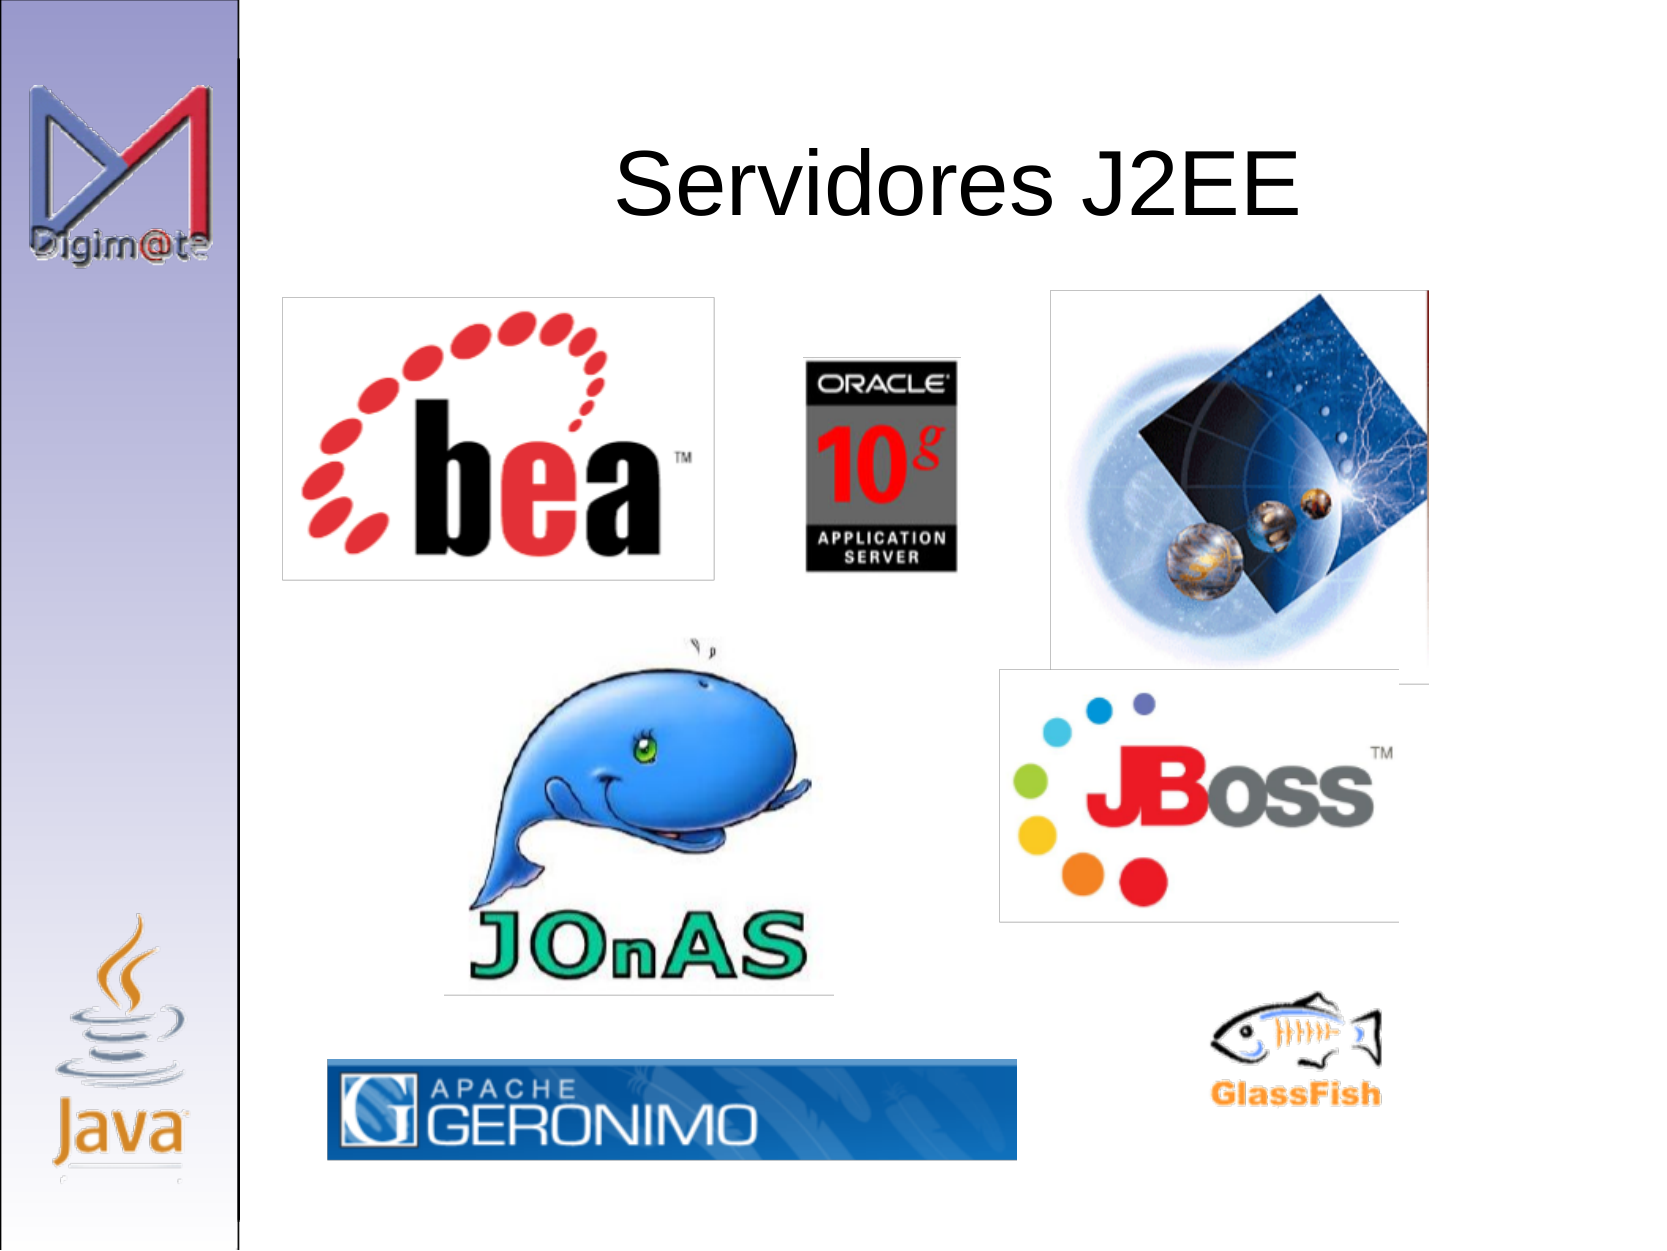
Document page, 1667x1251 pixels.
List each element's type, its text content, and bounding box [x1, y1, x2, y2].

title Servidores J2EE [267, 65, 1650, 281]
picture [0, 0, 1667, 1250]
